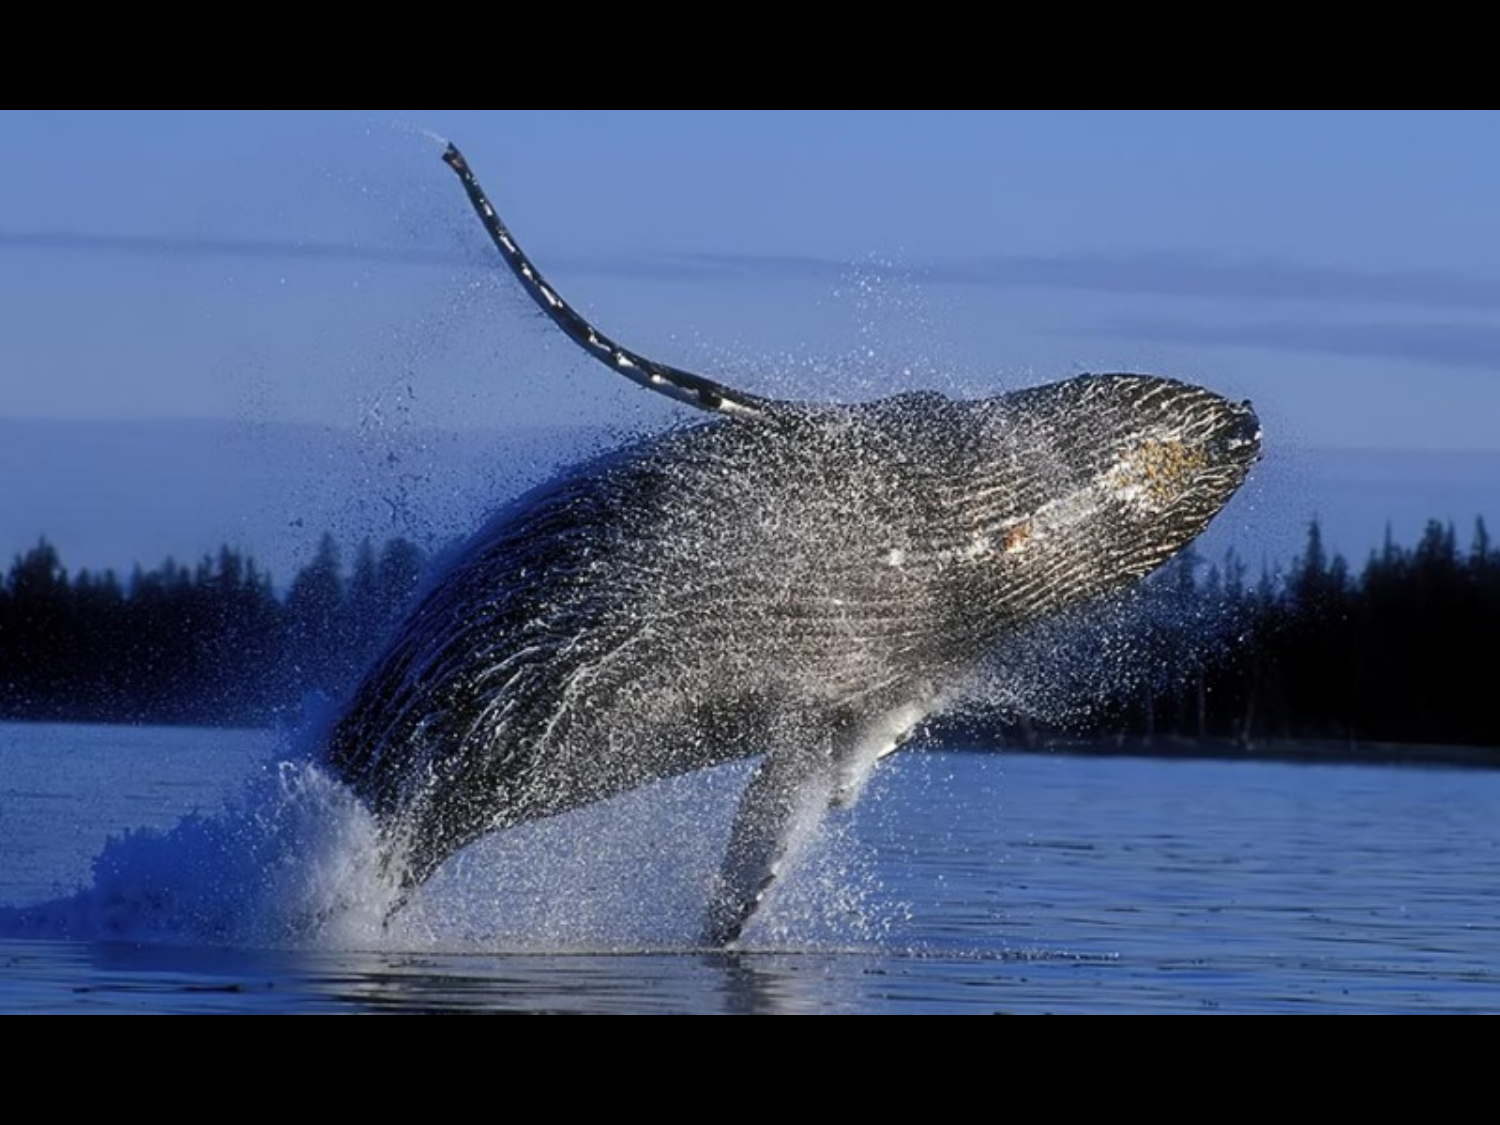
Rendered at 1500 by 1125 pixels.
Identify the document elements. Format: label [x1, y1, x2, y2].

picture [0, 110, 1500, 1015]
